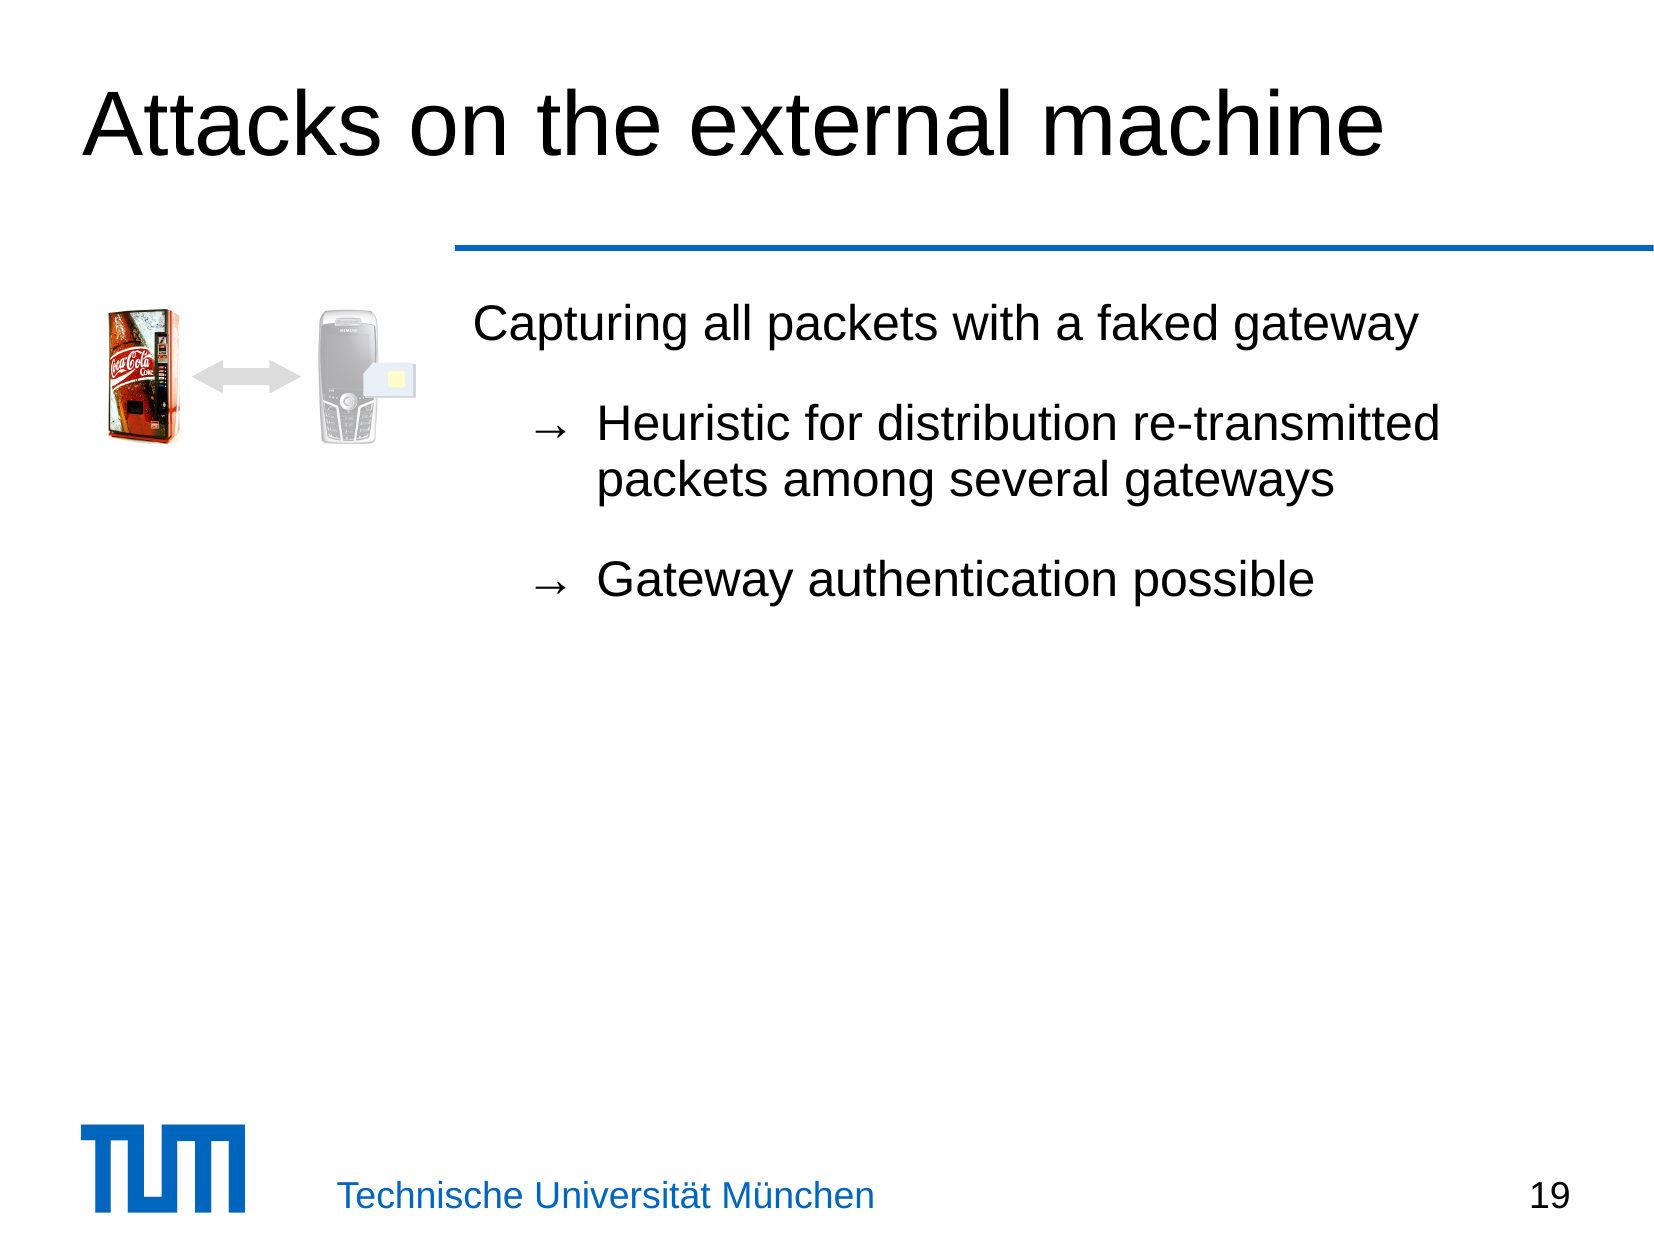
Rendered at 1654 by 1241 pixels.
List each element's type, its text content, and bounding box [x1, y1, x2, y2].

title Attacks on the external machine [82, 19, 1571, 228]
picture [80, 1124, 245, 1213]
text_box [185, 295, 428, 453]
picture [98, 309, 185, 444]
list Capturing all packets with a faked gateway → Heuristic for distribution re-transmitted packets among several gateways → Gateway authentication possible [454, 295, 1571, 1114]
